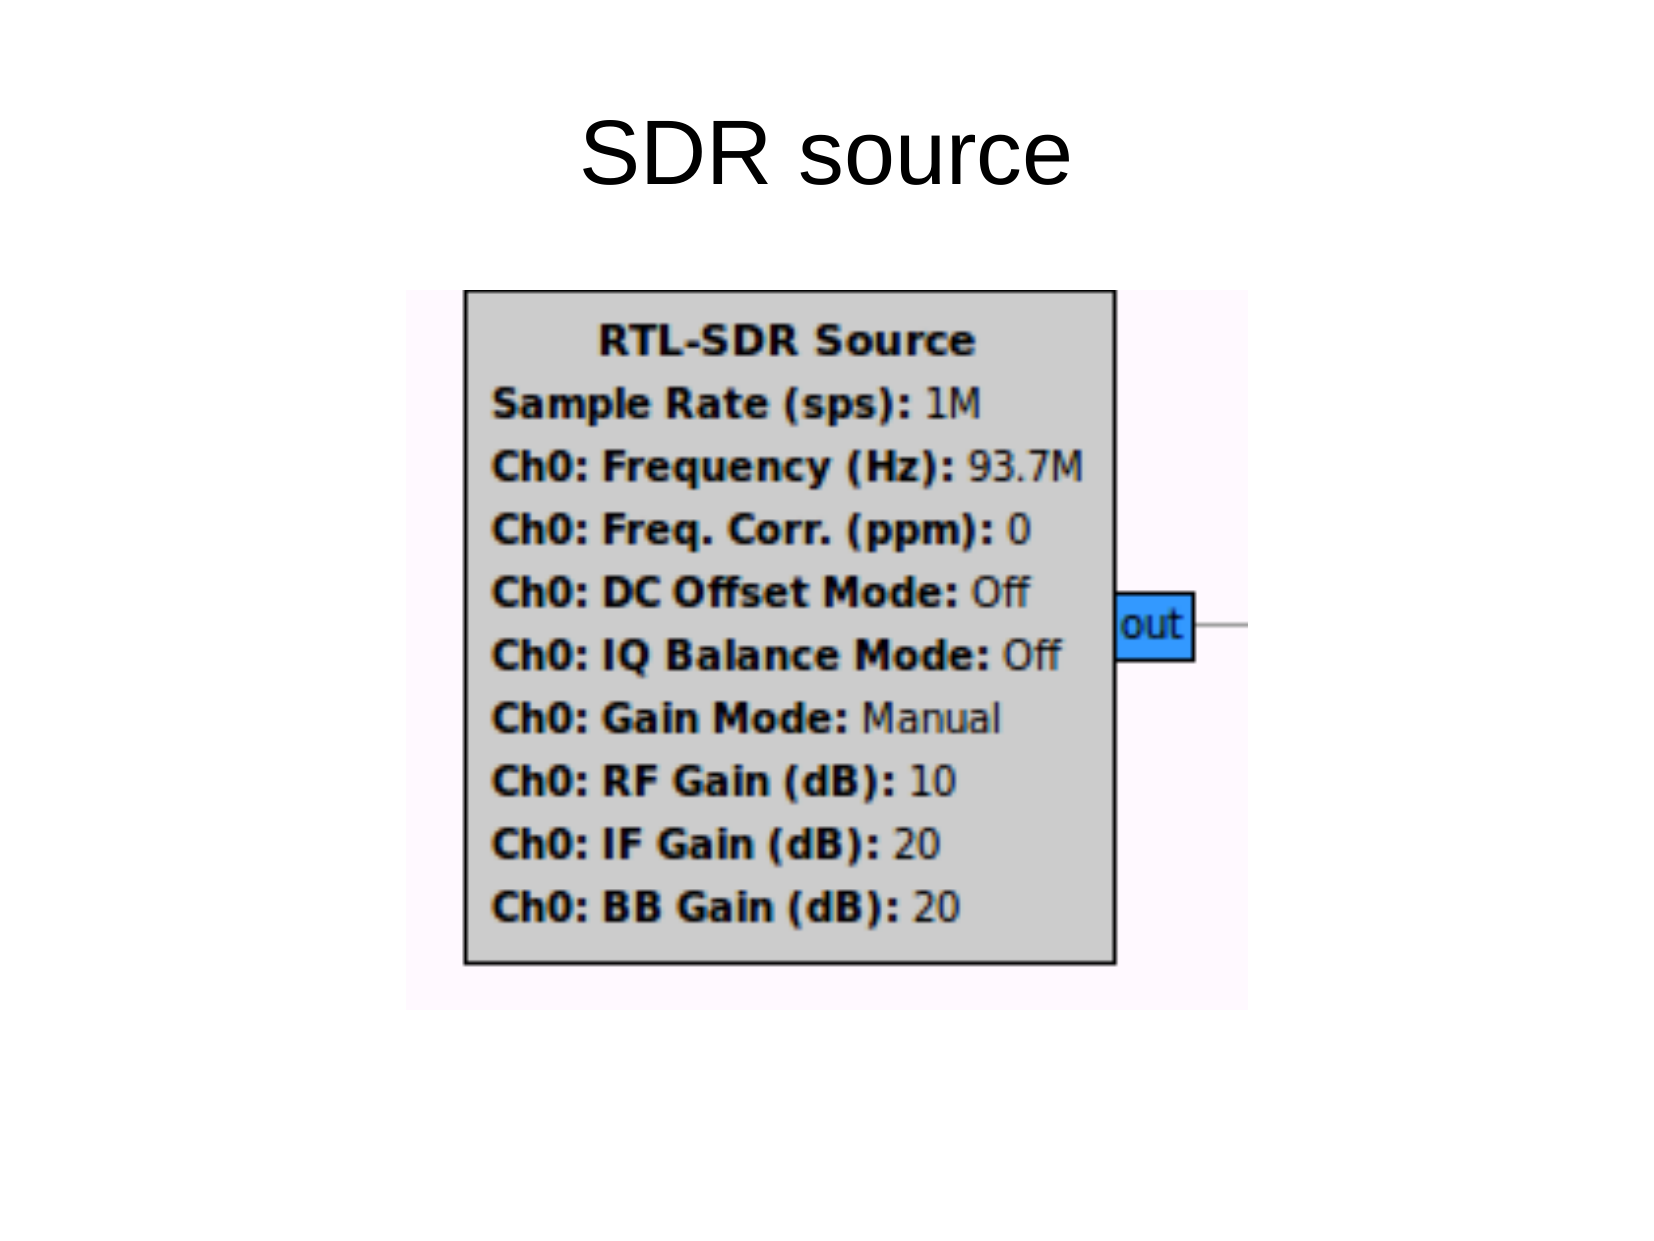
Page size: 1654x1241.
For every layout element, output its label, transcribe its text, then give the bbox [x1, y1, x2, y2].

picture [406, 290, 1248, 1010]
title SDR source [82, 49, 1571, 257]
